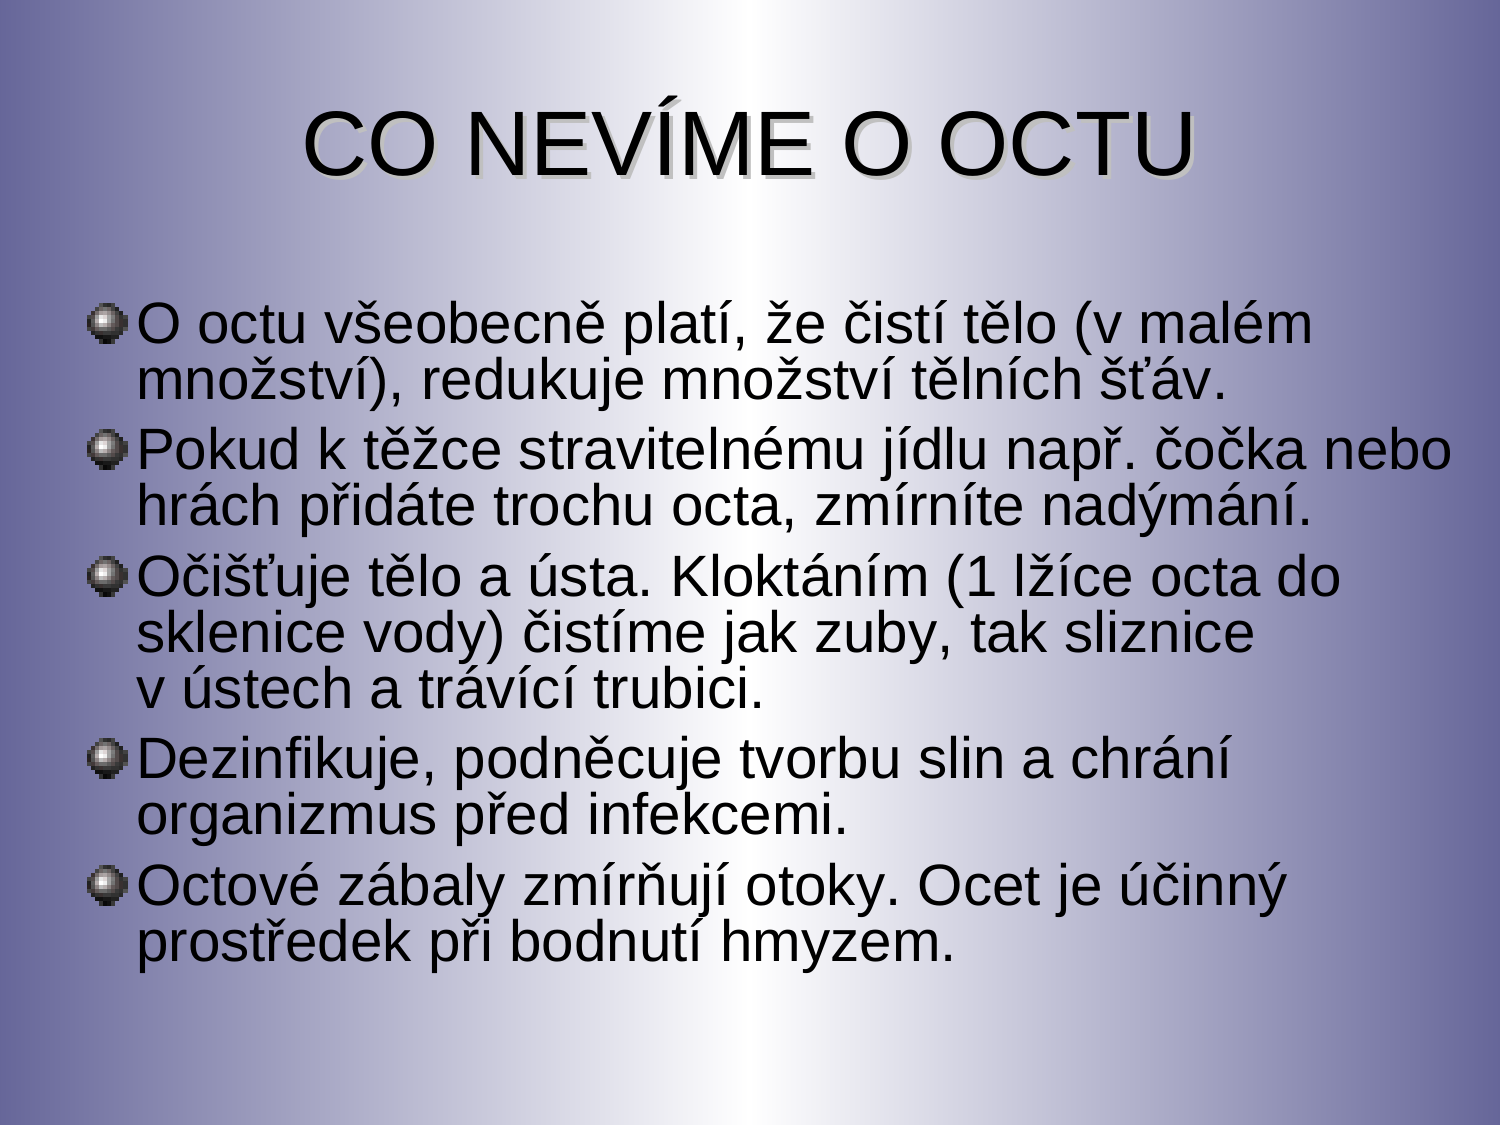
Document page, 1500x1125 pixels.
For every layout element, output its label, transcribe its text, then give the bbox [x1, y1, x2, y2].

list O octu všeobecně platí, že čistí tělo (v malém množství), redukuje množství tělních šťáv. Pokud k těžce stravitelnému jídlu např. čočka nebo hrách přidáte trochu octa, zmírníte nadýmání. Očišťuje tělo a ústa. Kloktáním (1 lžíce octa do sklenice vody) čistíme jak zuby, tak sliznice v ústech a trávící trubici. Dezinfikuje, podněcuje tvorbu slin a chrání organizmus před infekcemi. Octové zábaly zmírňují otoky. Ocet je účinný prostředek při bodnutí hmyzem. [64, 290, 1500, 1125]
title CO NEVÍME O OCTU [75, 45, 1426, 233]
